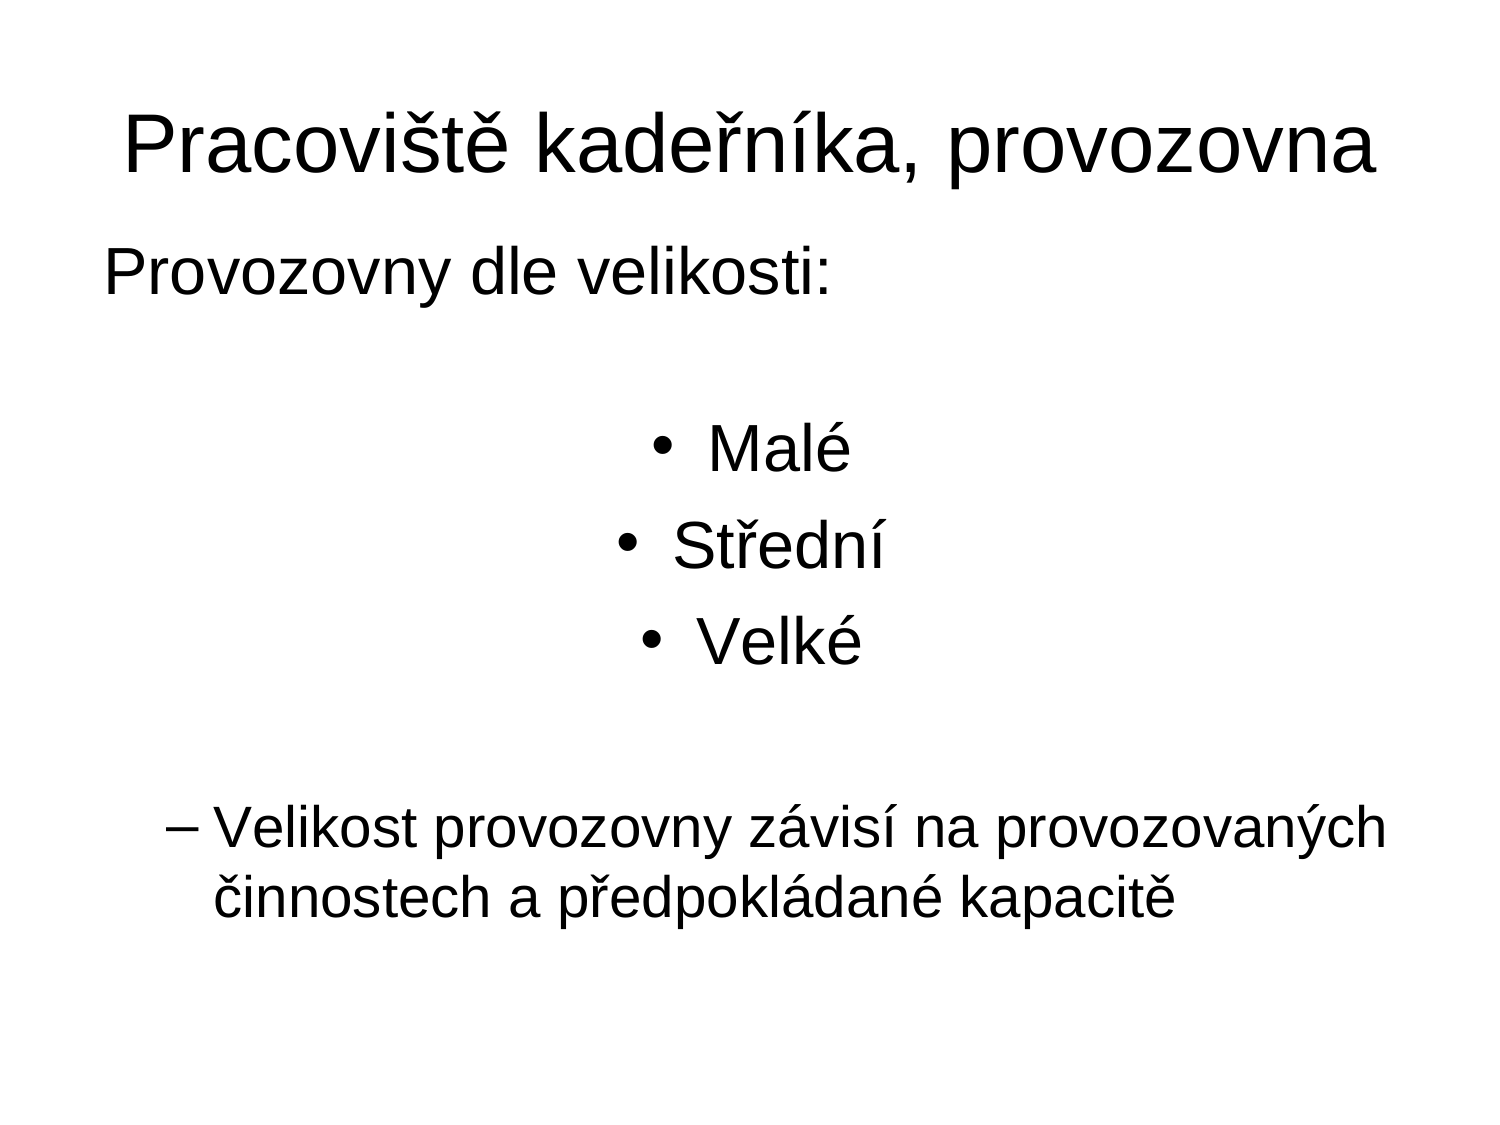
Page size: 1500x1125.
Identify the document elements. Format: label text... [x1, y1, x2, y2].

title Pracoviště kadeřníka, provozovna [75, 45, 1426, 233]
text_box Provozovny dle velikosti: [88, 219, 1412, 316]
list Malé Střední Velké Velikost provozovny závisí na provozovaných činnostech a předpokládané kapacitě [76, 397, 1427, 1012]
